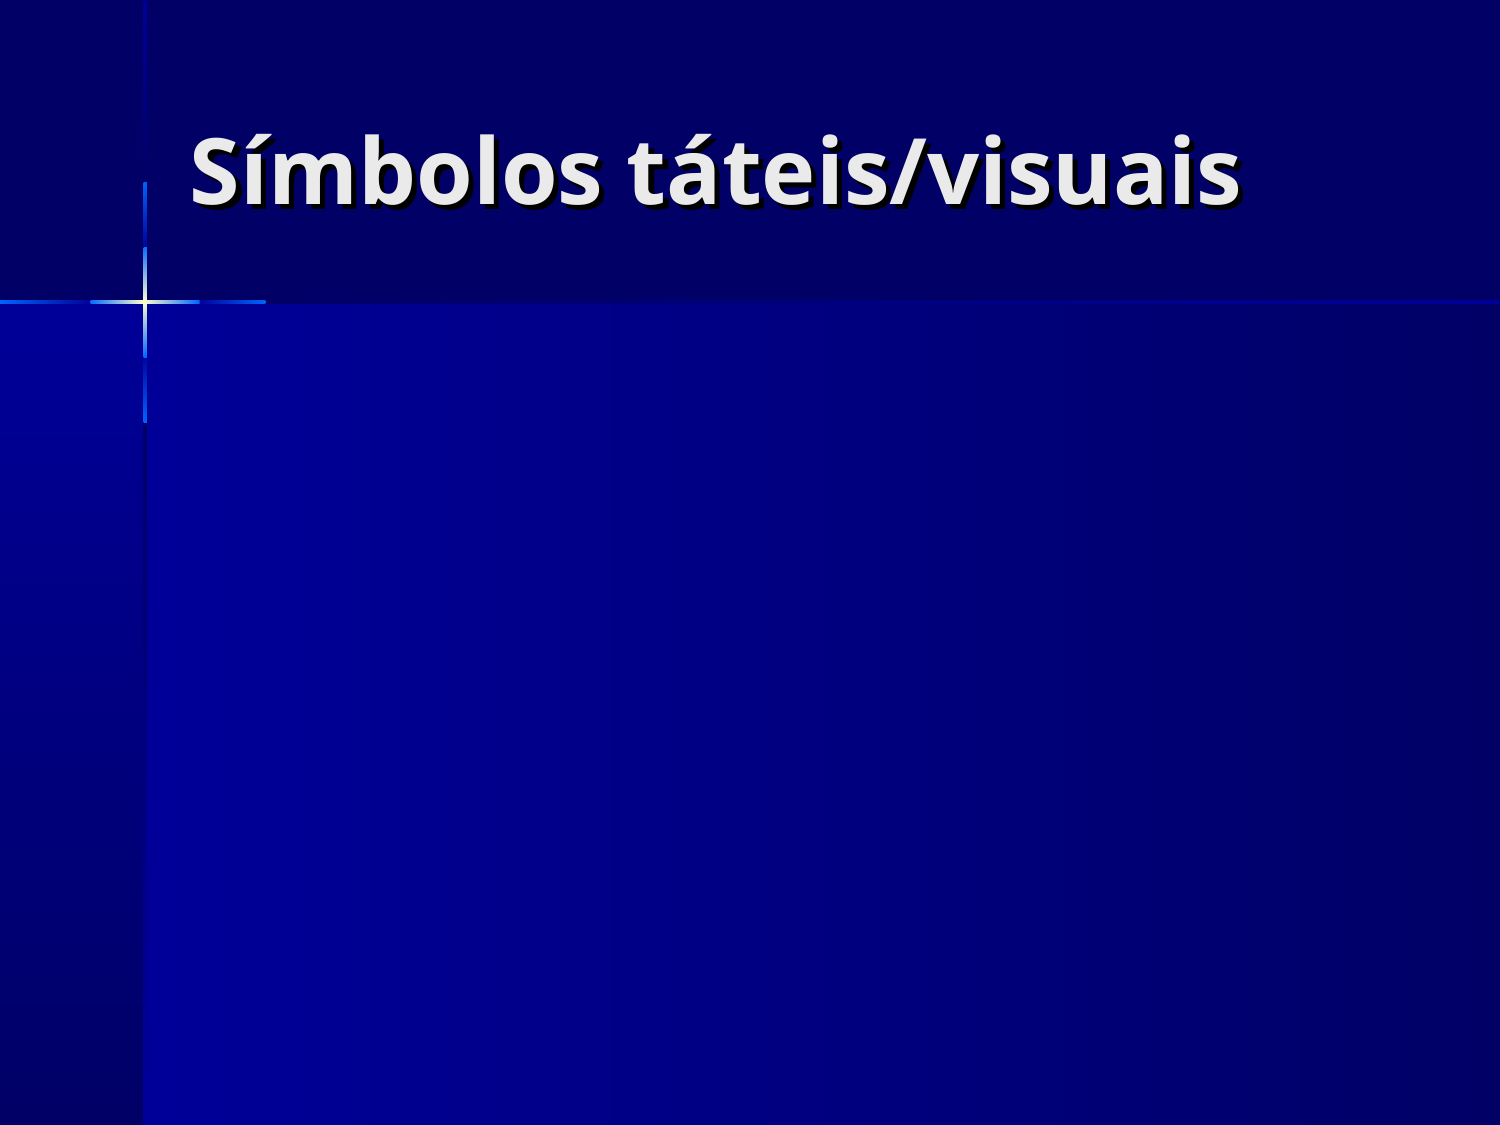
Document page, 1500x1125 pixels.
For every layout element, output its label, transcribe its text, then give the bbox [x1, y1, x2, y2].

title Símbolos táteis/visuais [174, 49, 1413, 285]
